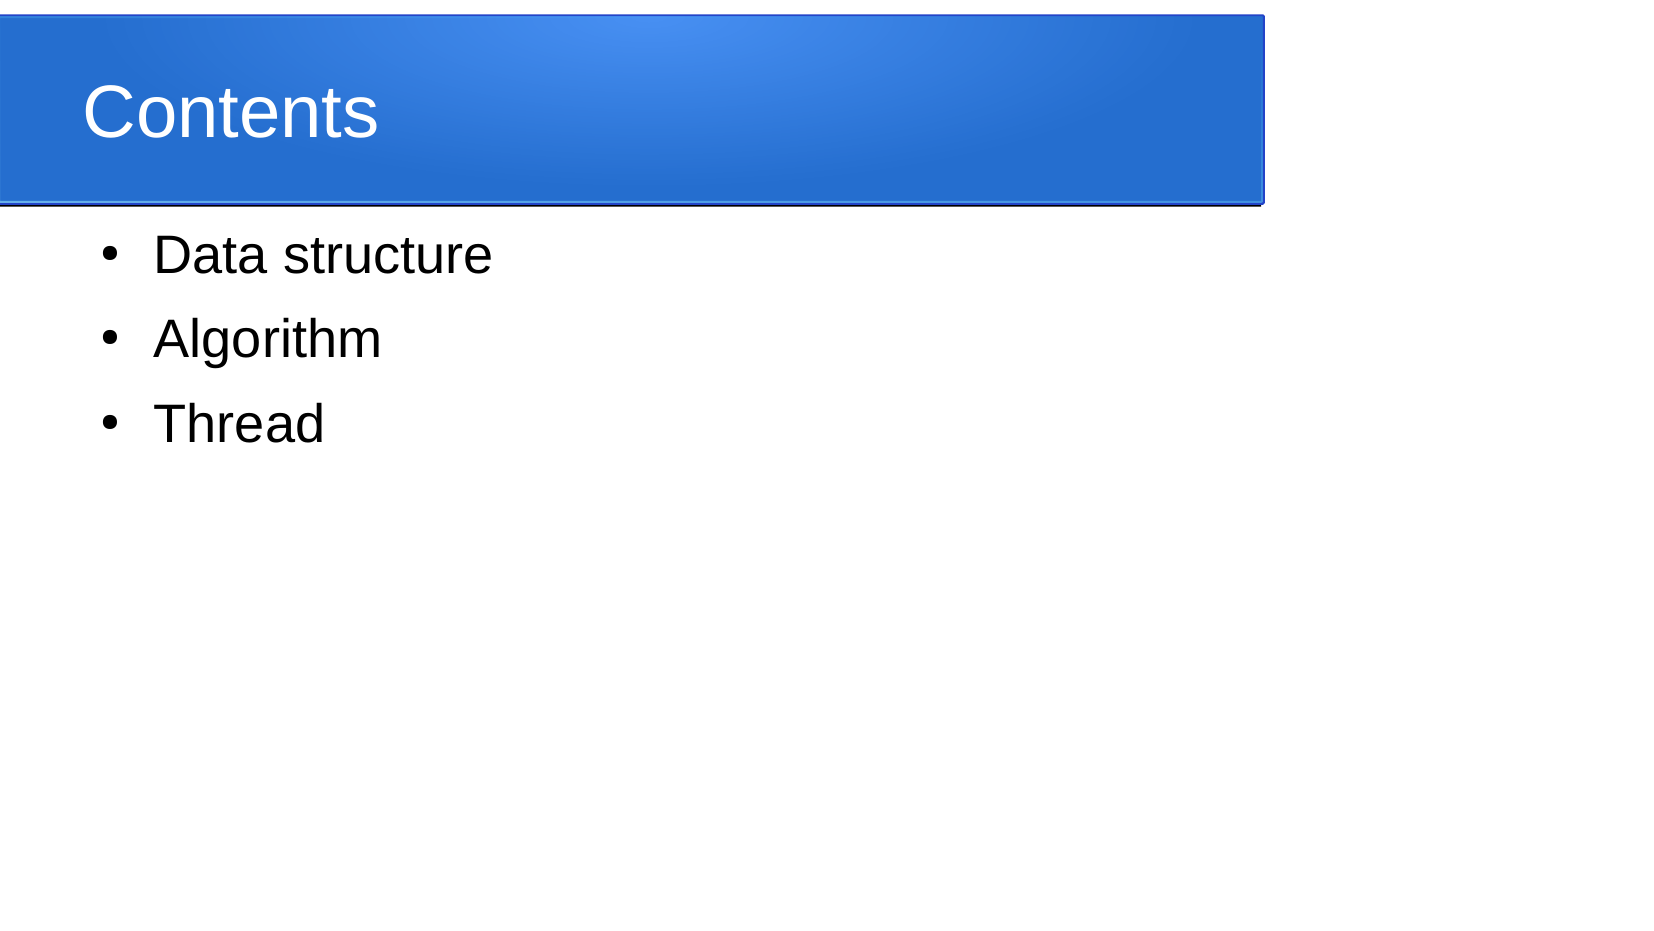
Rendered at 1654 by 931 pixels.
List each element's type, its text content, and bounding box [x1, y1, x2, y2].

list Data structure Algorithm Thread [82, 224, 1571, 764]
title Contents [82, 35, 1235, 189]
